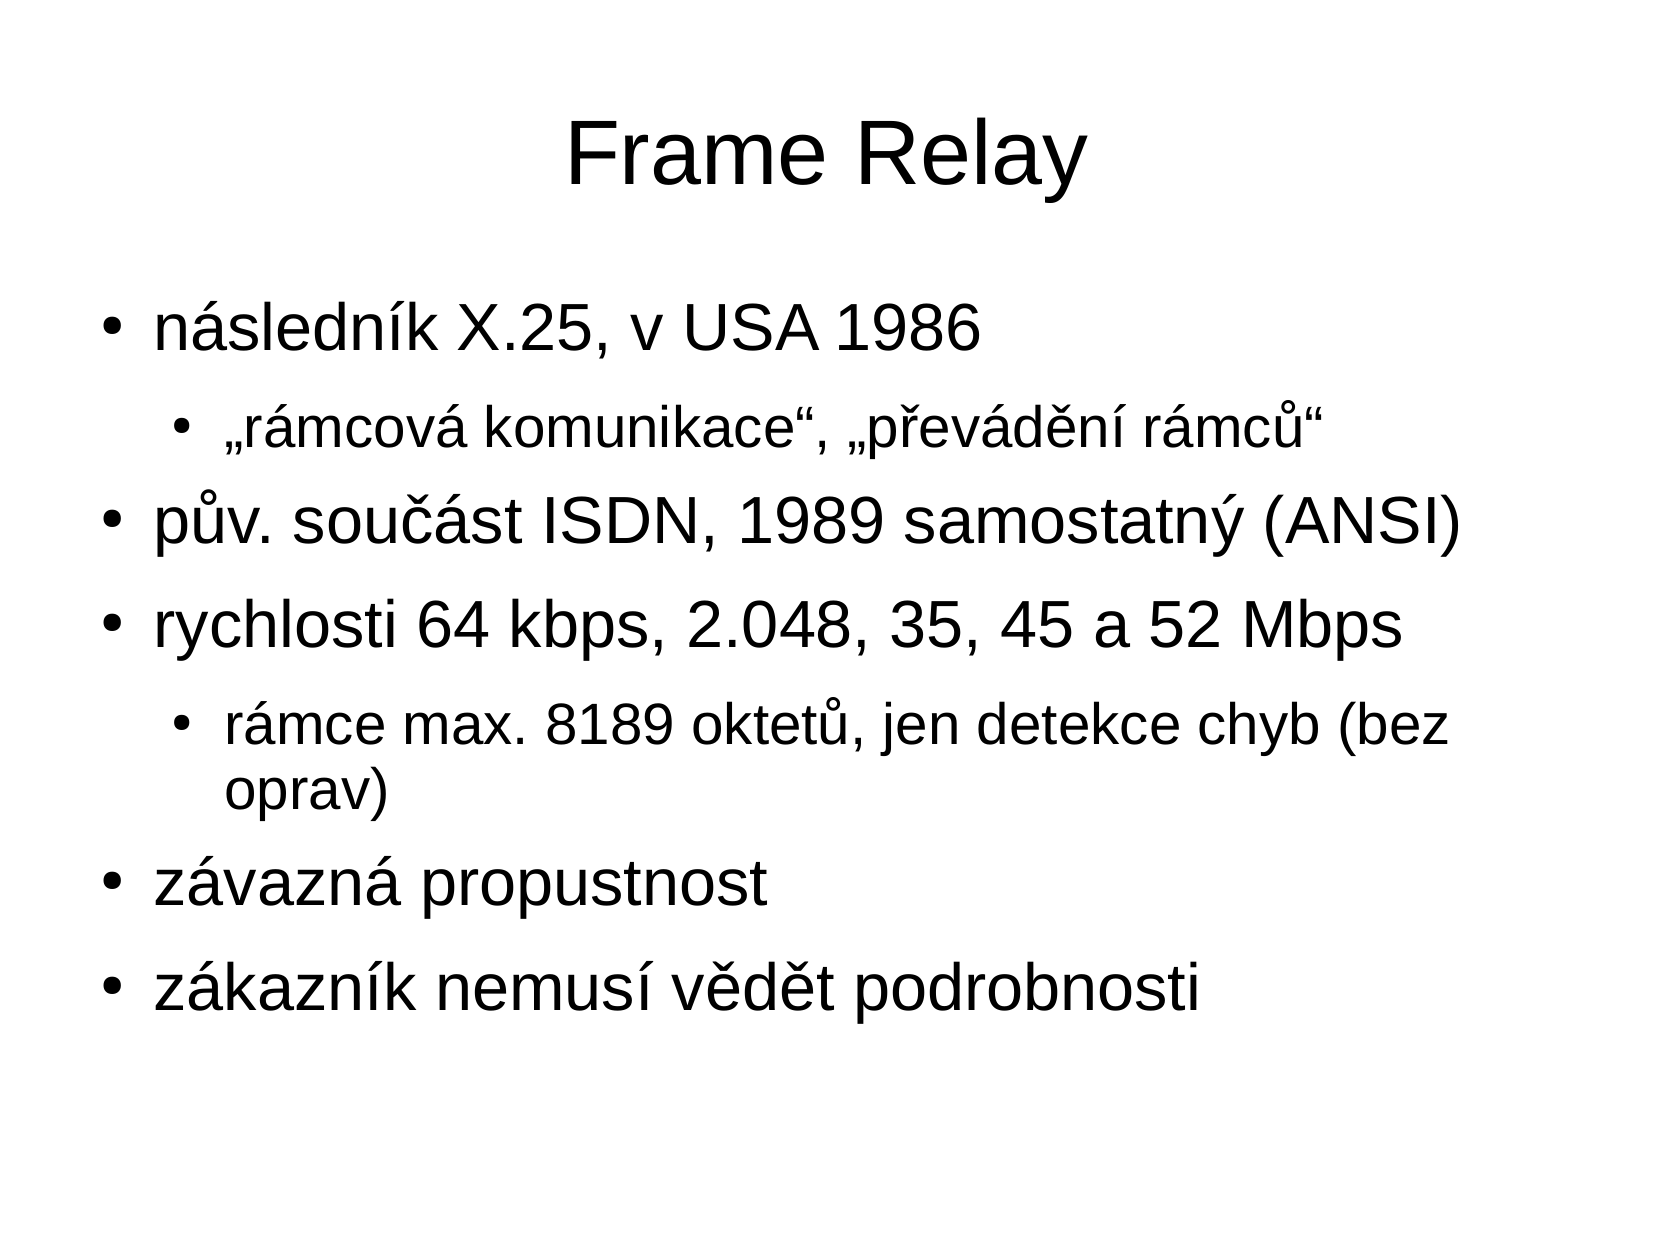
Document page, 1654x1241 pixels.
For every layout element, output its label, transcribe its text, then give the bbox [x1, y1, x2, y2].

list následník X.25, v USA 1986 „rámcová komunikace“, „převádění rámců“ pův. součást ISDN, 1989 samostatný (ANSI) rychlosti 64 kbps, 2.048, 35, 45 a 52 Mbps rámce max. 8189 oktetů, jen detekce chyb (bez oprav) závazná propustnost zákazník nemusí vědět podrobnosti [82, 290, 1571, 1094]
title Frame Relay [82, 56, 1571, 250]
